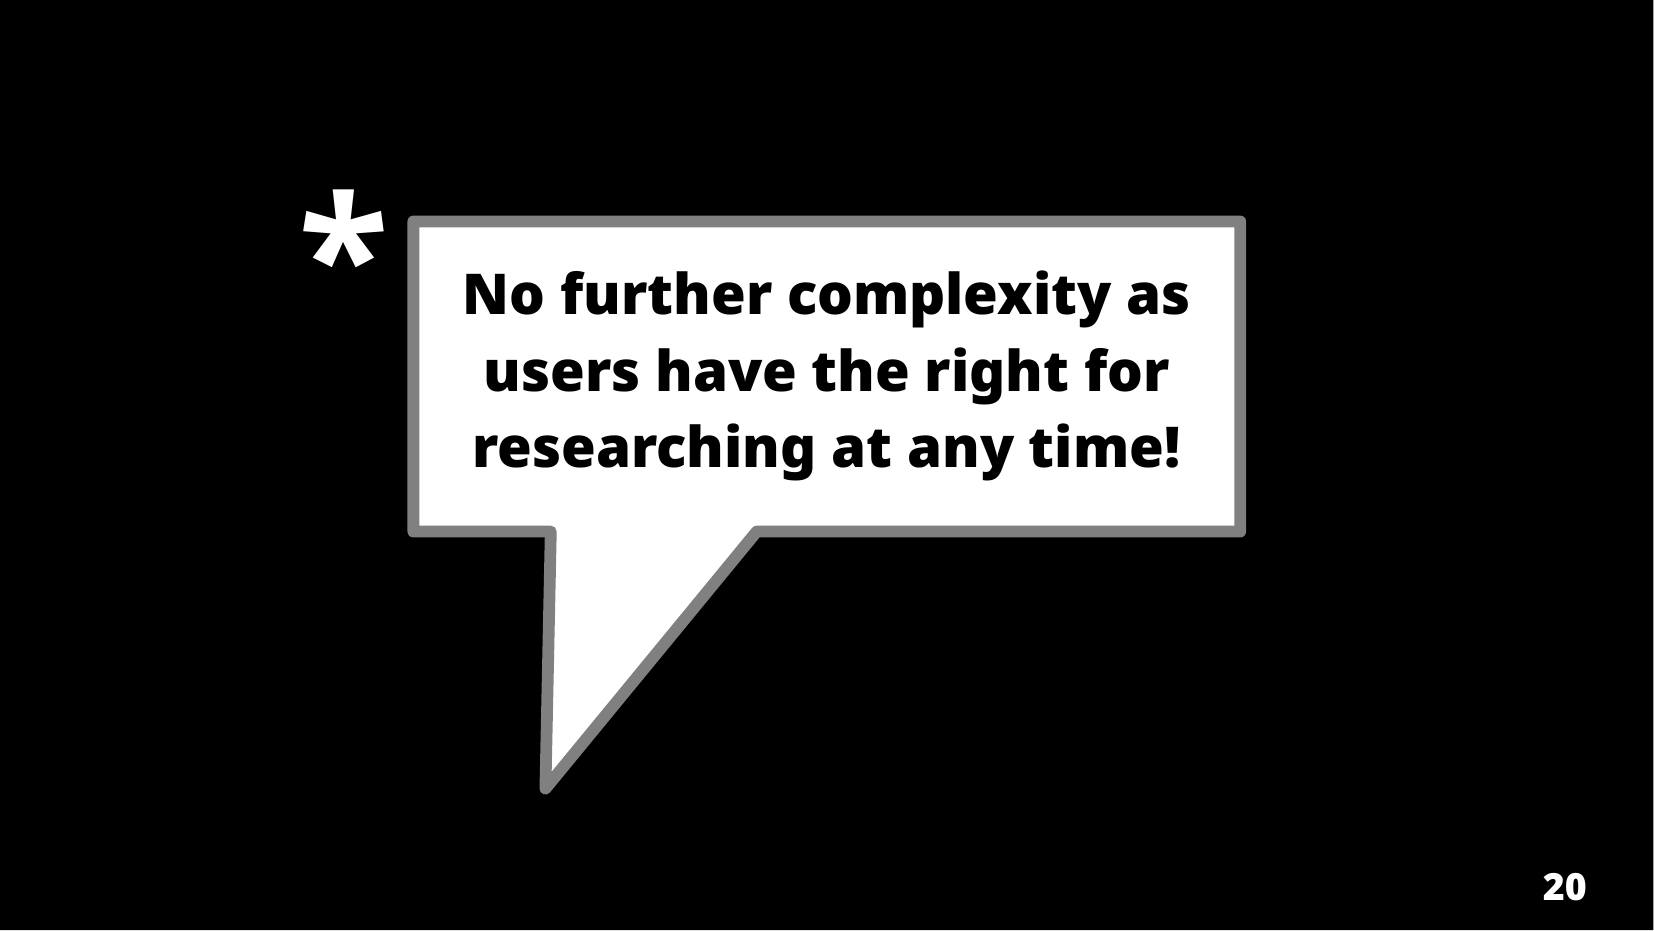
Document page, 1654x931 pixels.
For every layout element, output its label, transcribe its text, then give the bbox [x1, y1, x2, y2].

title No further complexity as users have the right for researching at any time! [442, 236, 1211, 502]
